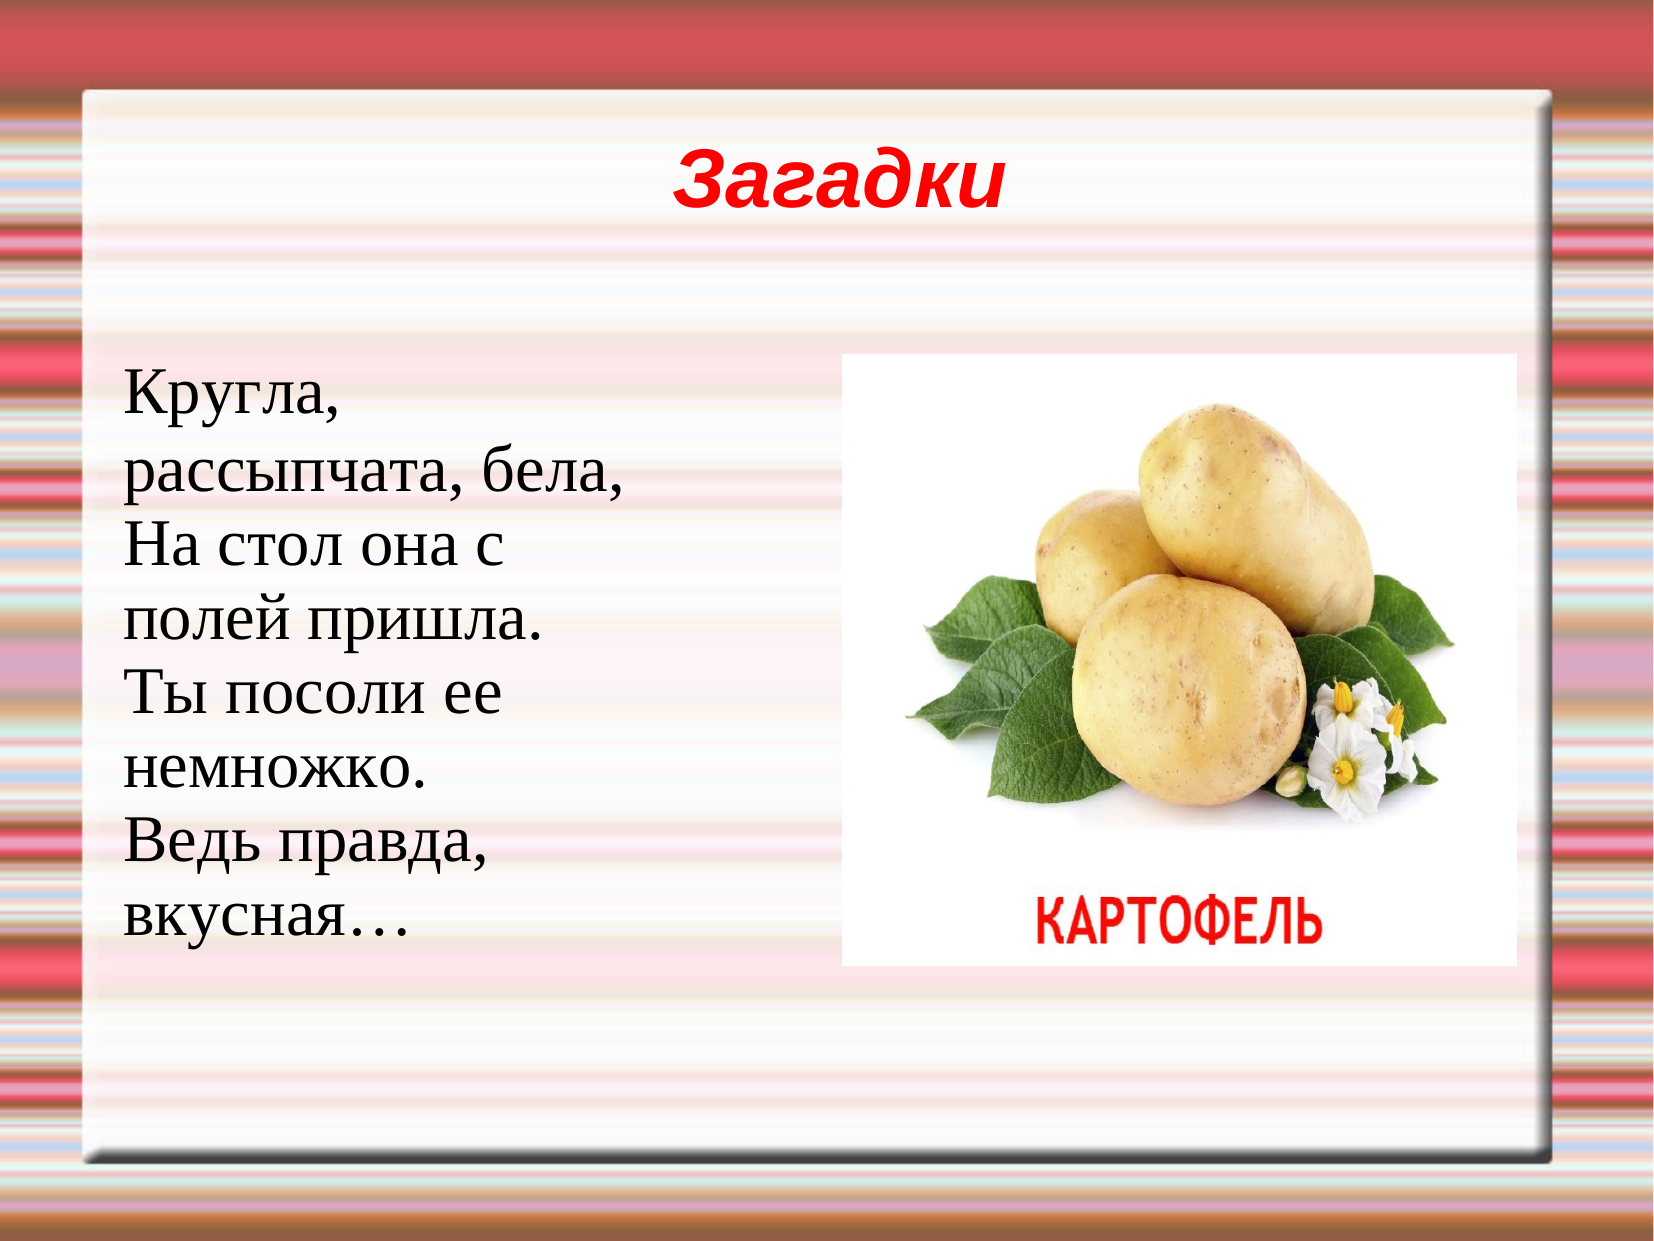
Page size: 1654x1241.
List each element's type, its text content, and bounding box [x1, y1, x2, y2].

list Кругла, рассыпчата, бела, На стол она с полей пришла. Ты посоли ее немножко. Ведь правда, вкусная… [123, 350, 680, 1034]
title Загадки [236, 118, 1385, 240]
picture [0, 0, 1654, 1241]
